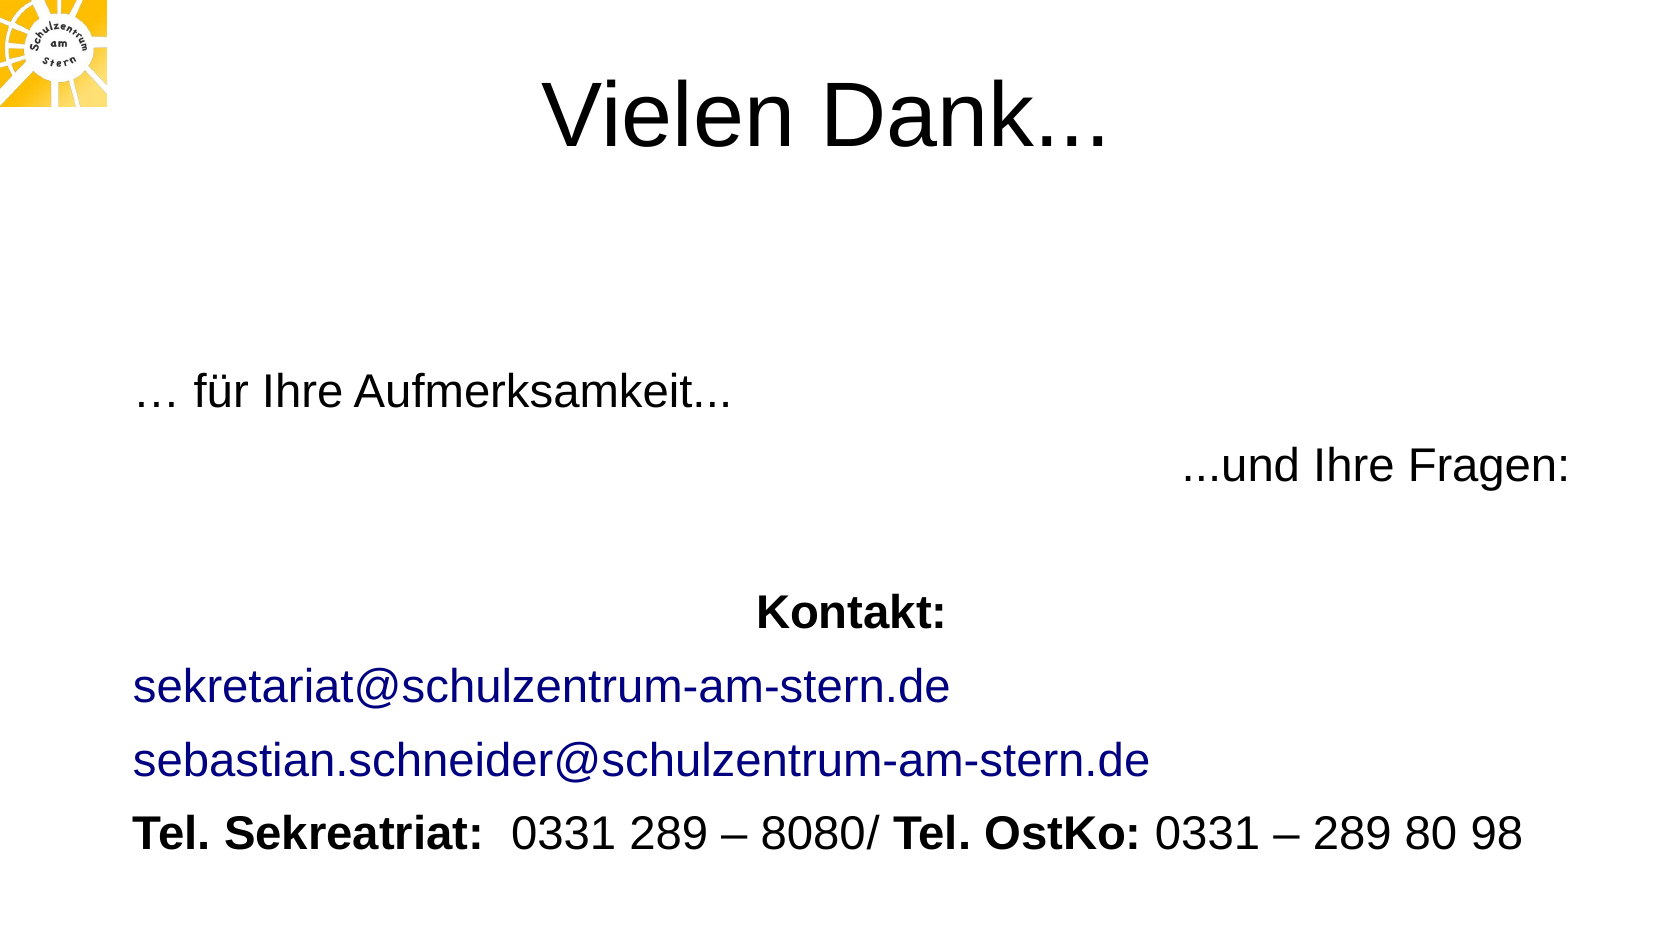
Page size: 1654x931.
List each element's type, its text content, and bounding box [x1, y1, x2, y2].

picture [0, 0, 107, 107]
title Vielen Dank... [82, 37, 1571, 193]
list … für Ihre Aufmerksamkeit... ...und Ihre Fragen: Kontakt: sekretariat@schulzentrum-am-stern.de sebastian.schneider@schulzentrum-am-stern.de Tel. Sekreatriat: 0331 289 – 8080 / Tel. OstKo: 0331 – 289 80 98 [82, 217, 1571, 863]
